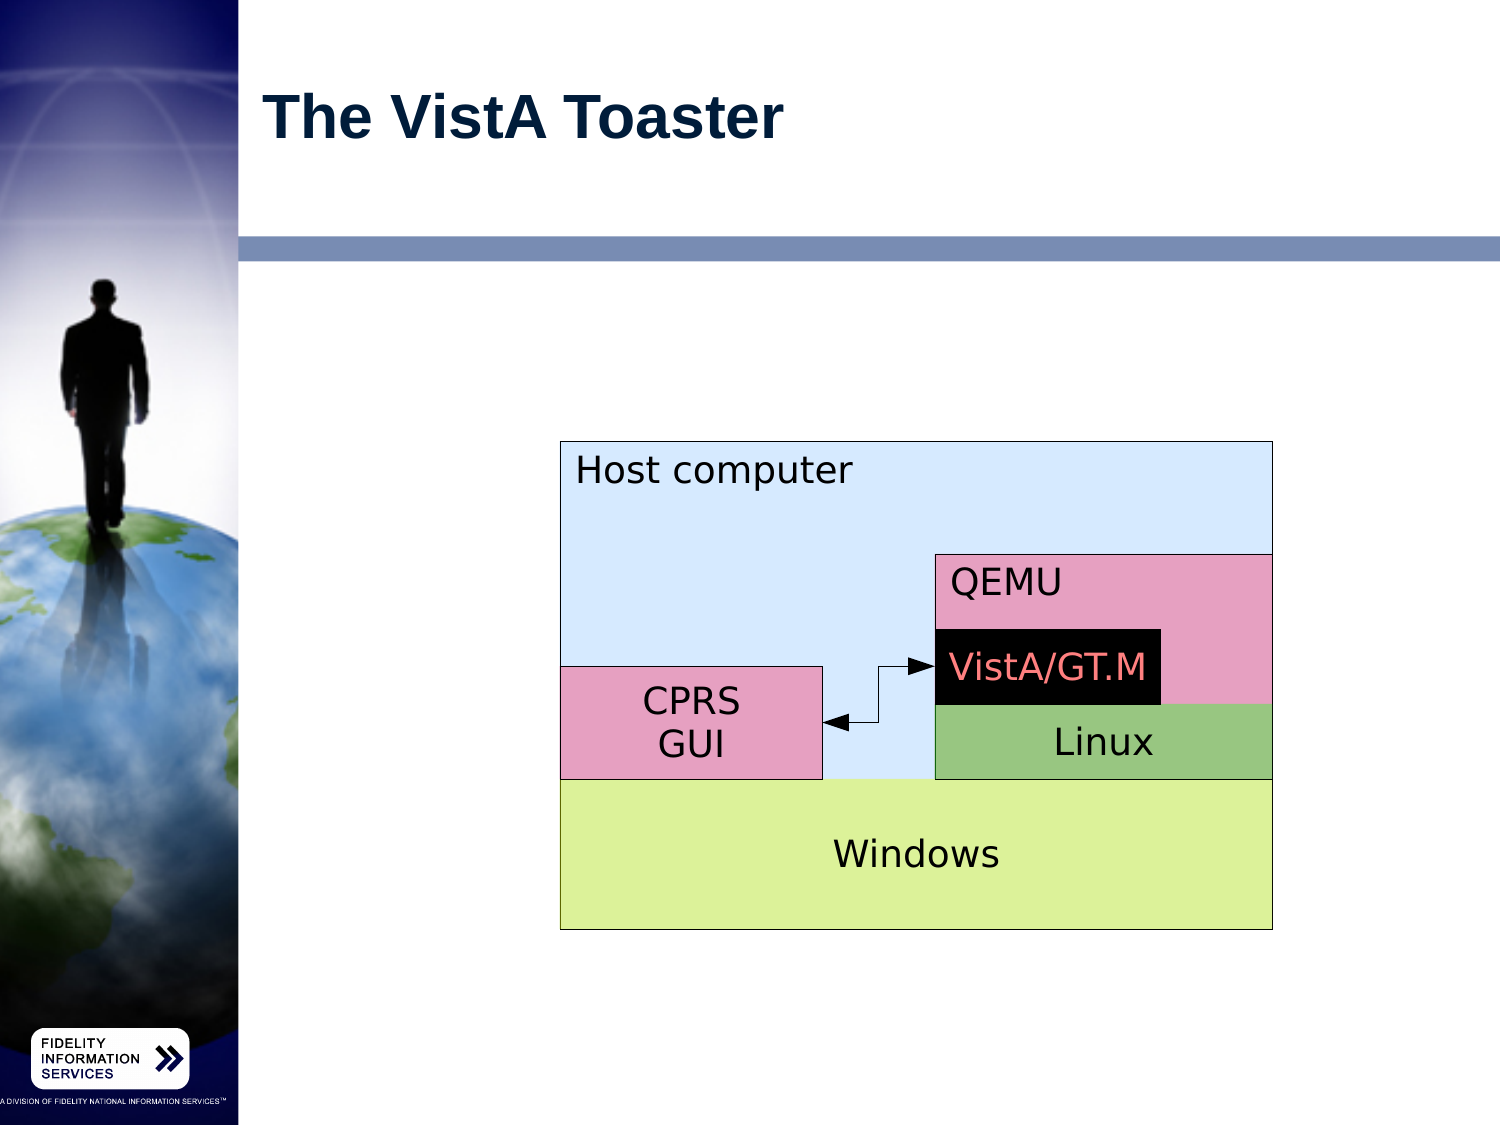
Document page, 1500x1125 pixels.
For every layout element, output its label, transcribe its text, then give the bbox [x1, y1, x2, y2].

title The VistA Toaster [262, 24, 1463, 213]
picture [0, 0, 239, 1125]
chart [262, 287, 1463, 1063]
